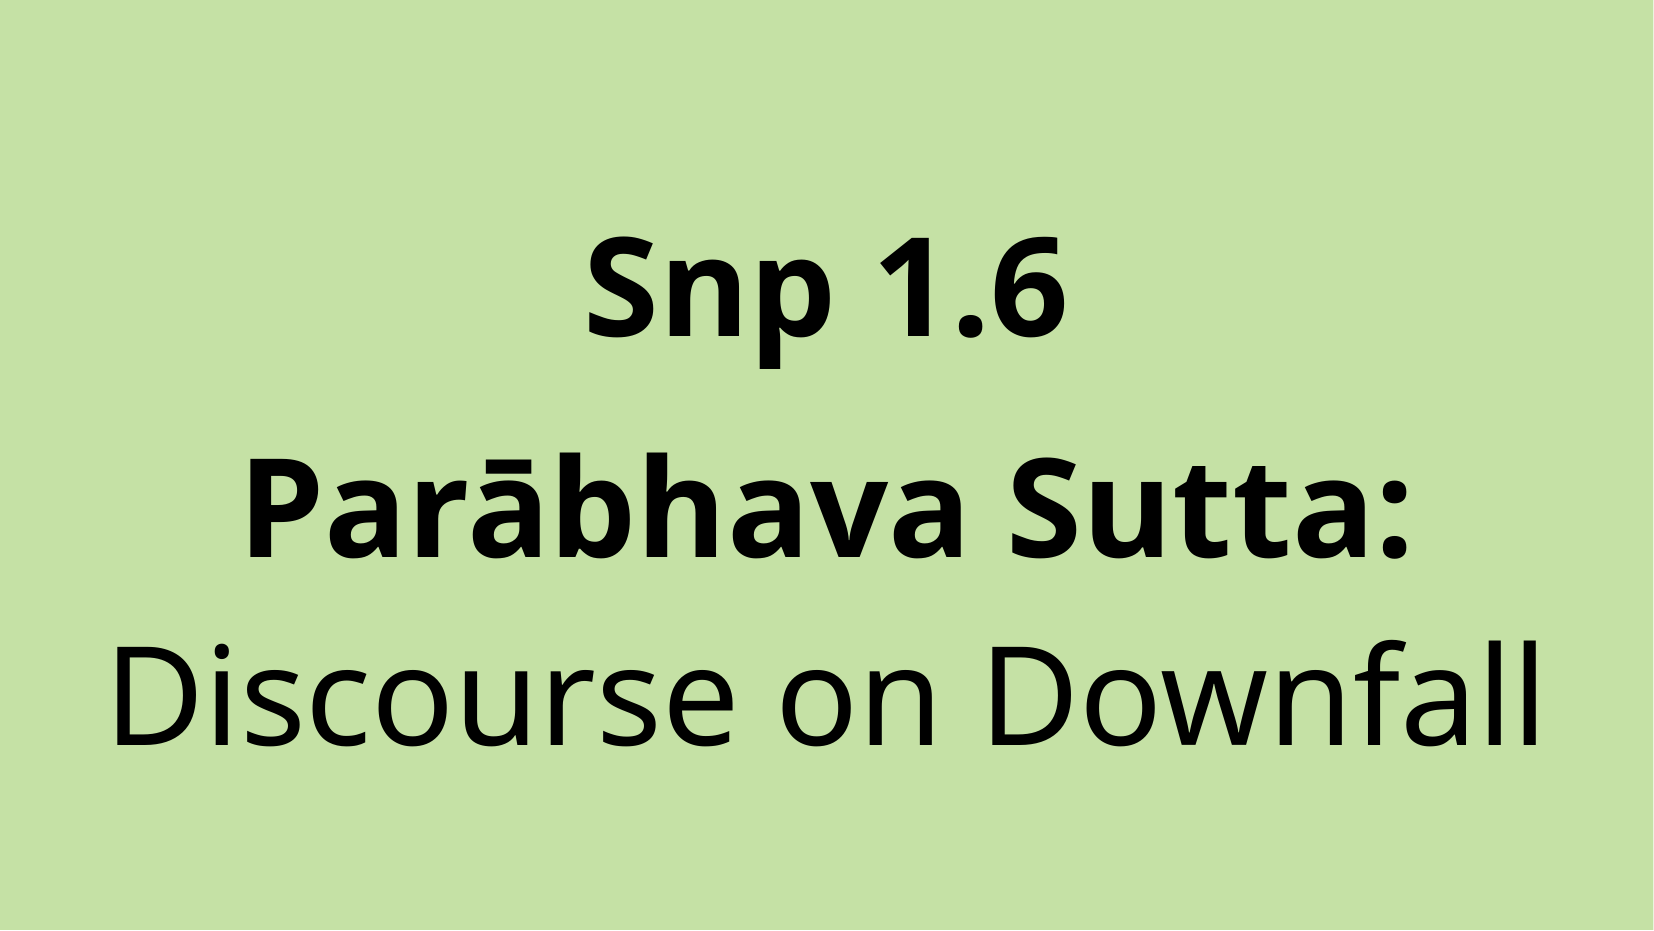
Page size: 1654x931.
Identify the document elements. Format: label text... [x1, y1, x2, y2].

subtitle Snp 1.6 Parābhava Sutta: Discourse on Downfall [82, 217, 1571, 758]
